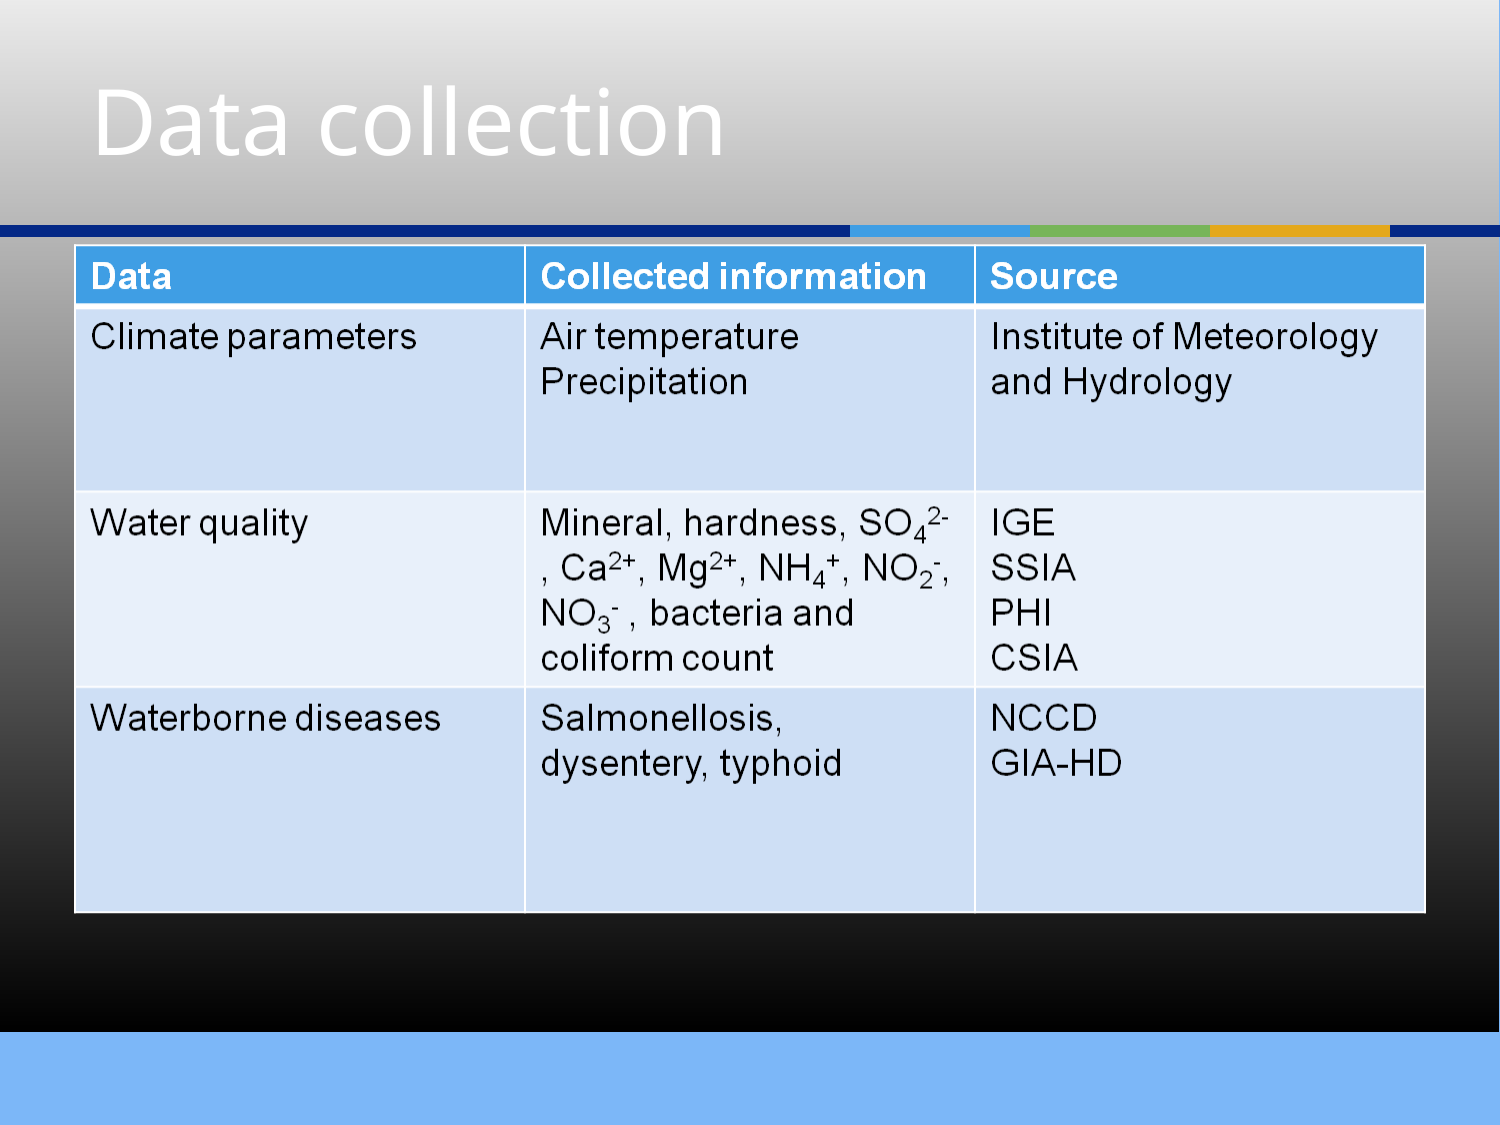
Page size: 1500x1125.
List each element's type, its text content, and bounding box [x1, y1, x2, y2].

picture [63, 233, 1437, 924]
title Data collection [75, 24, 1426, 213]
